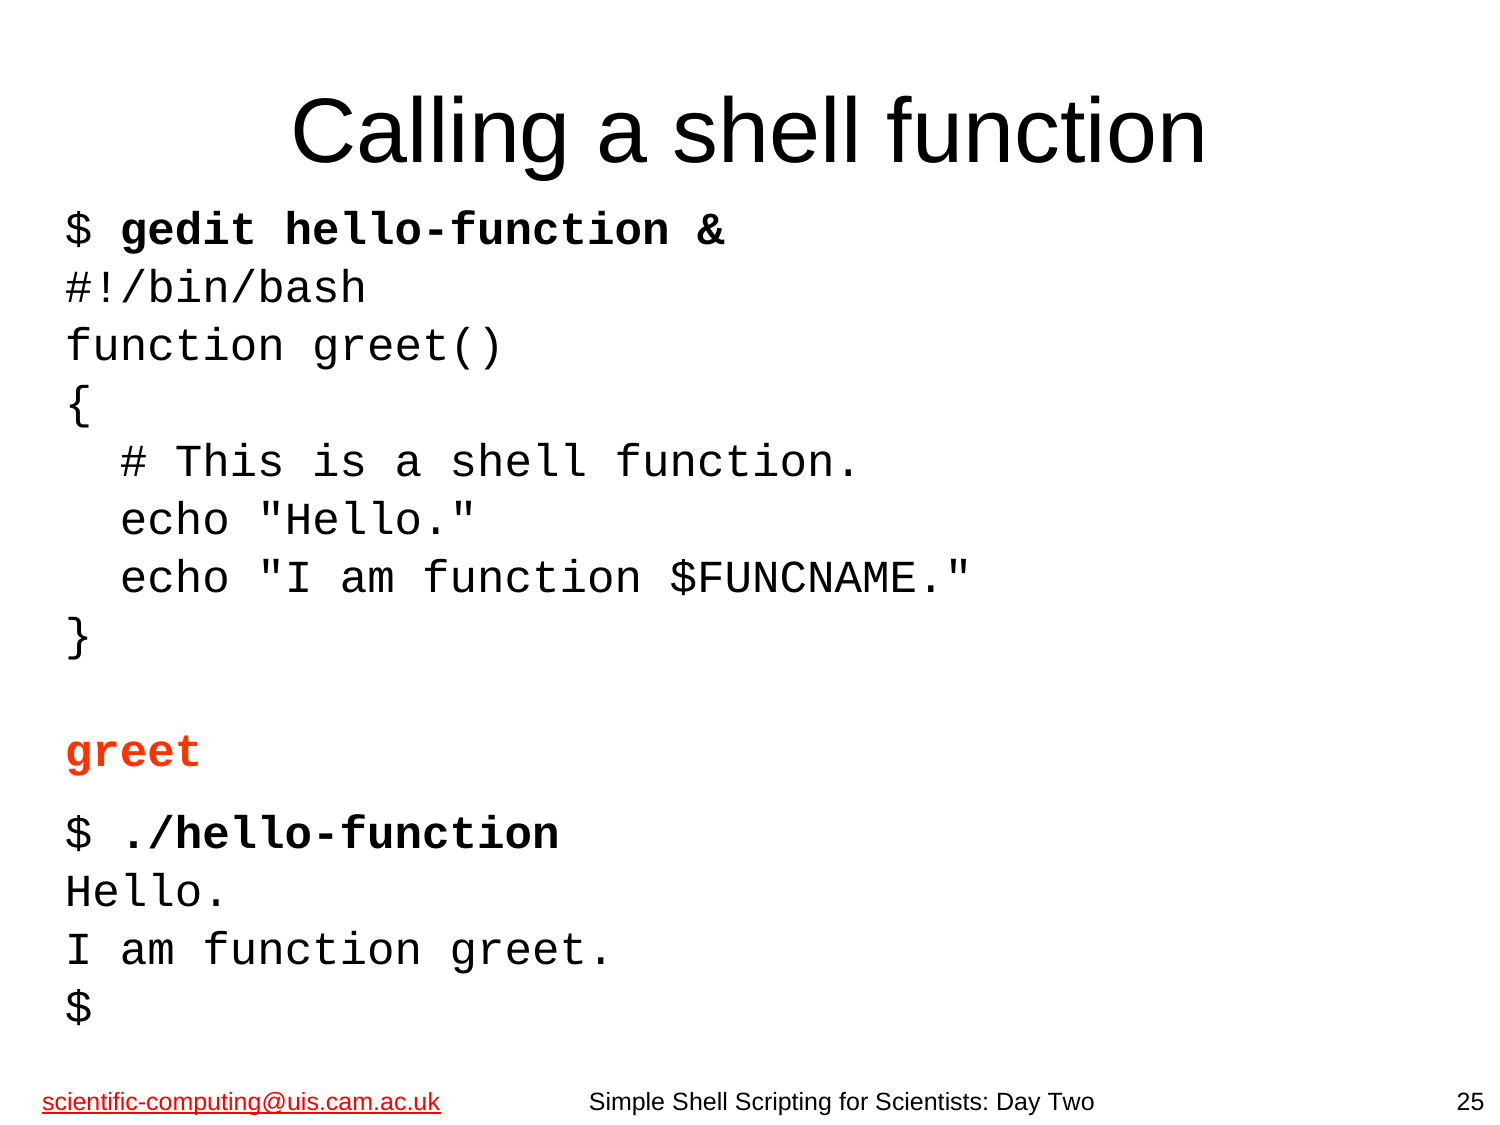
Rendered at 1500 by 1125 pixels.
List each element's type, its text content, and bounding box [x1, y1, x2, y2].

title Calling a shell function [112, 62, 1388, 199]
list $ gedit hello-function & #!/bin/bash function greet() { # This is a shell function. echo "Hello." echo "I am function $FUNCNAME." } greet $ ./hello-function Hello. I am function greet. $ [50, 199, 1450, 1063]
